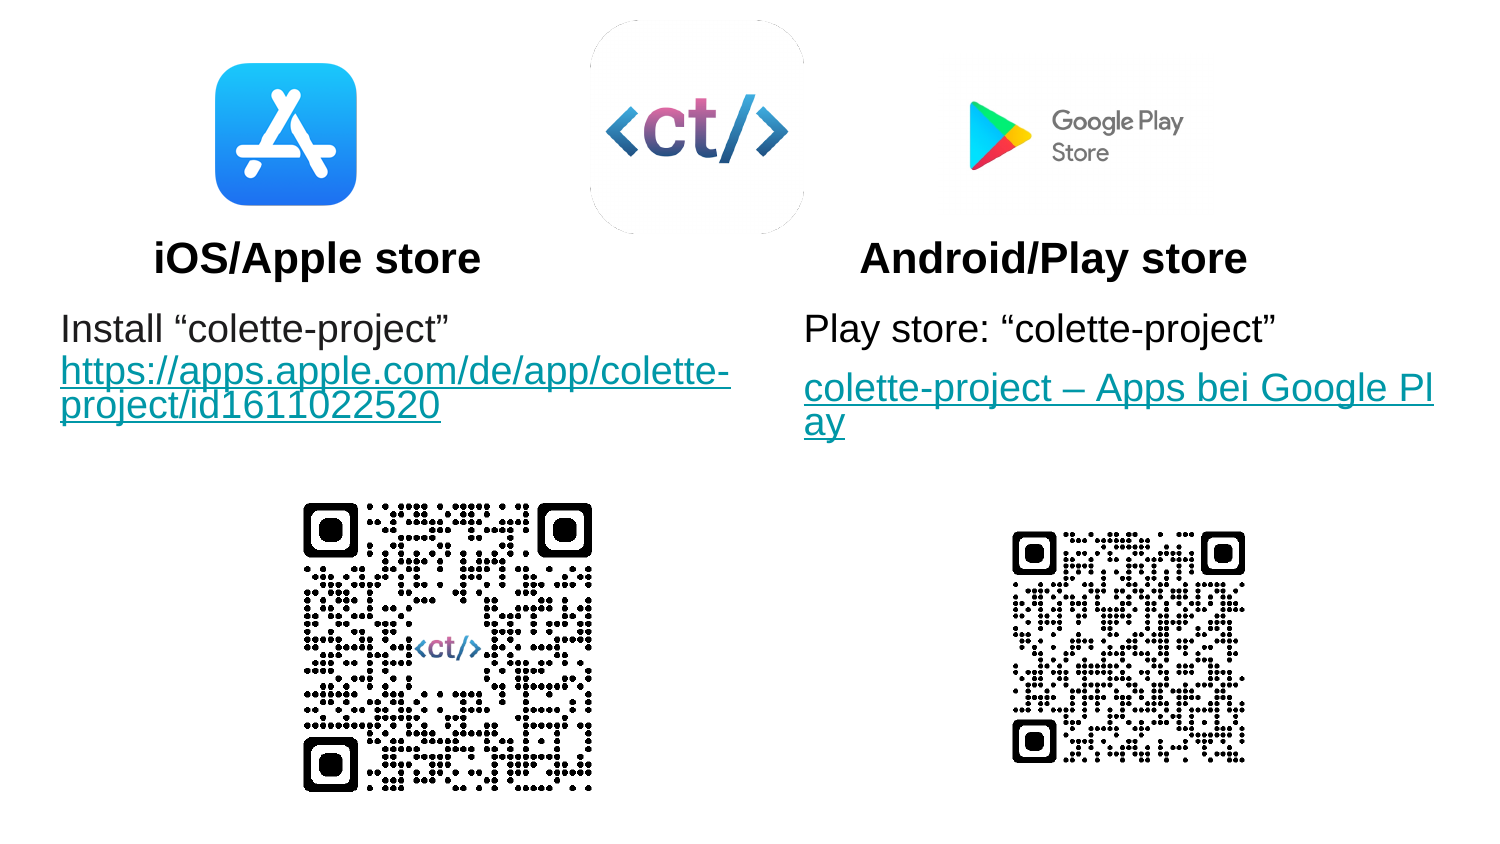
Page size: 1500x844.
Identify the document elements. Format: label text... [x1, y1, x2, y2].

picture [214, 62, 357, 206]
list iOS/Apple store [153, 181, 565, 284]
picture [590, 20, 804, 234]
list Install “colette-project” https://apps.apple.com/de/app/colette-project/id1611022520 [60, 308, 738, 644]
list Android/Play store [859, 181, 1373, 284]
picture [987, 556, 1270, 788]
list Play store: “colette-project” colette-project – Apps bei Google Play [803, 308, 1442, 556]
picture [272, 471, 623, 823]
picture [938, 53, 1214, 215]
